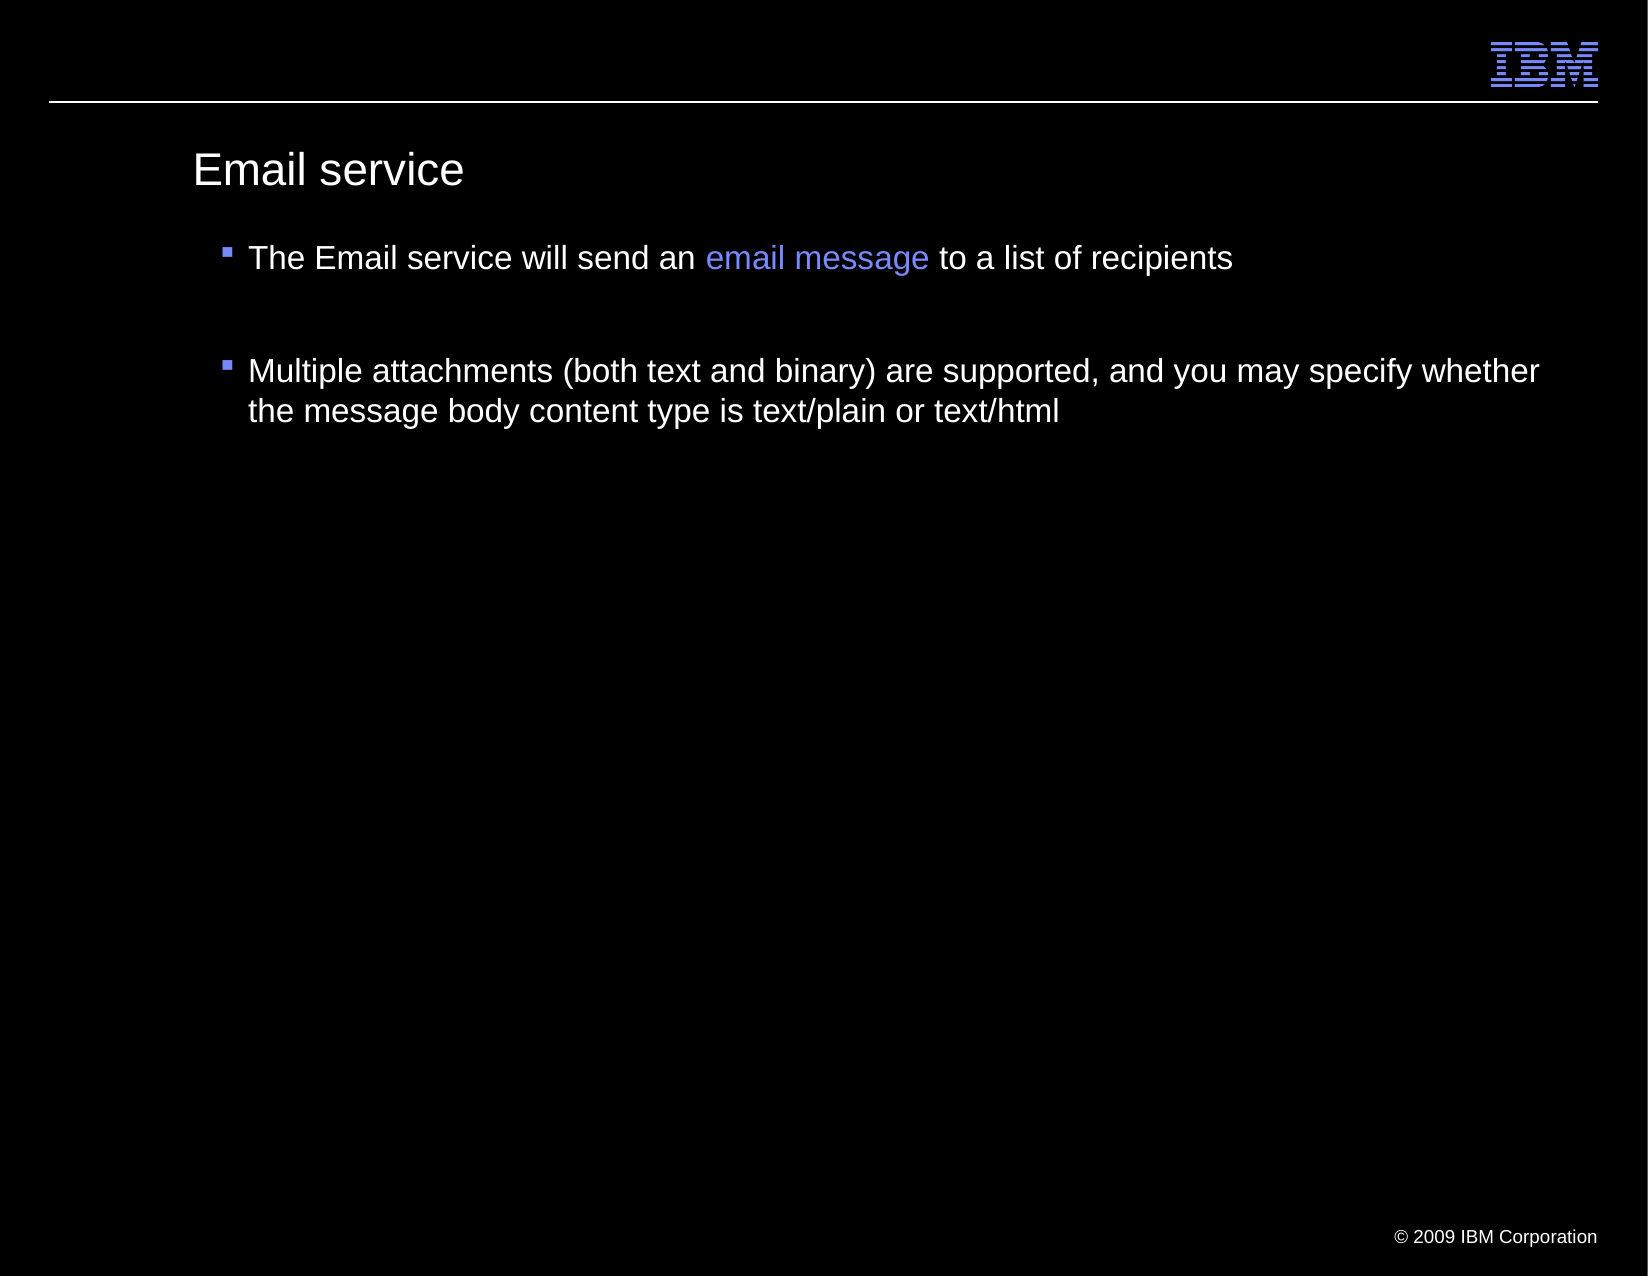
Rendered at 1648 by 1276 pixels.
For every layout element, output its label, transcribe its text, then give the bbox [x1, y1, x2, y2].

text_box The Email service will send an email message to a list of recipients Multiple attachments (both text and binary) are supported, and you may specify whether the message body content type is text/plain or text/html [219, 236, 1570, 430]
picture [1491, 42, 1598, 87]
title Email service [175, 137, 1648, 231]
